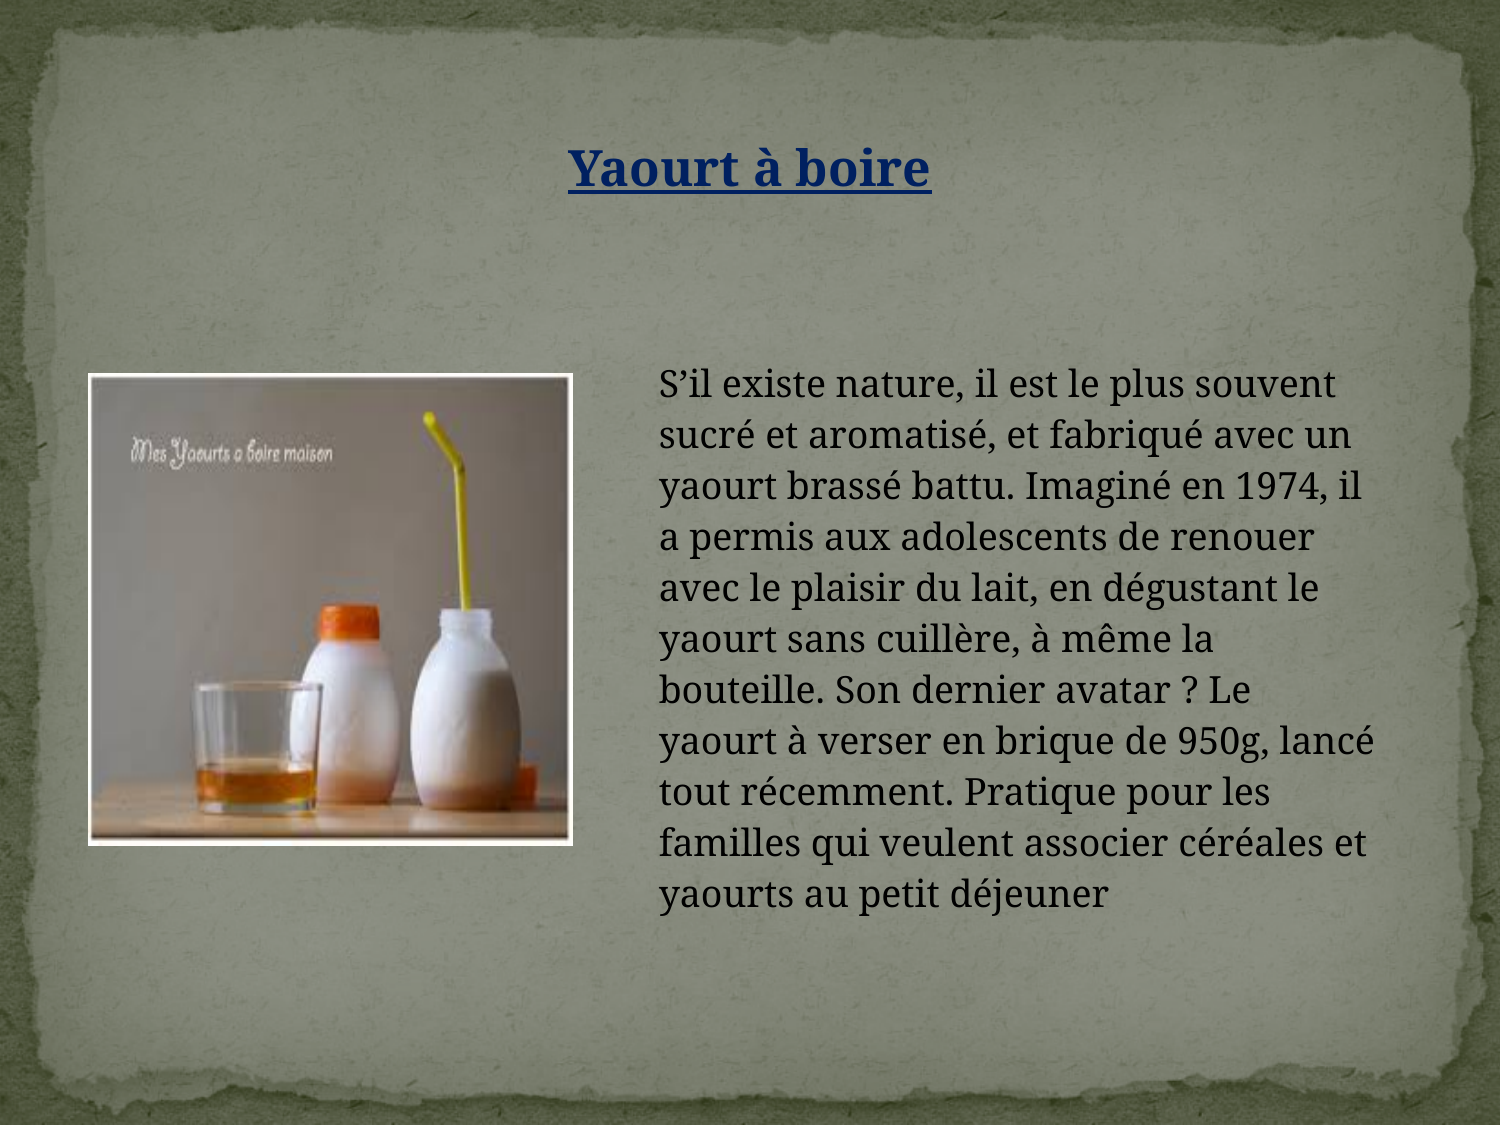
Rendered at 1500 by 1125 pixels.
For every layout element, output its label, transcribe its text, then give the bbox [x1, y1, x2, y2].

picture [88, 373, 573, 847]
text_box S’il existe nature, il est le plus souvent sucré et aromatisé, et fabriqué avec un yaourt brassé battu. Imaginé en 1974, il a permis aux adolescents de renouer avec le plaisir du lait, en dégustant le yaourt sans cuillère, à même la bouteille. Son dernier avatar ? Le yaourt à verser en brique de 950g, lancé tout récemment. Pratique pour les familles qui veulent associer céréales et yaourts au petit déjeuner [644, 350, 1394, 926]
text_box Yaourt à boire [0, 125, 1500, 201]
